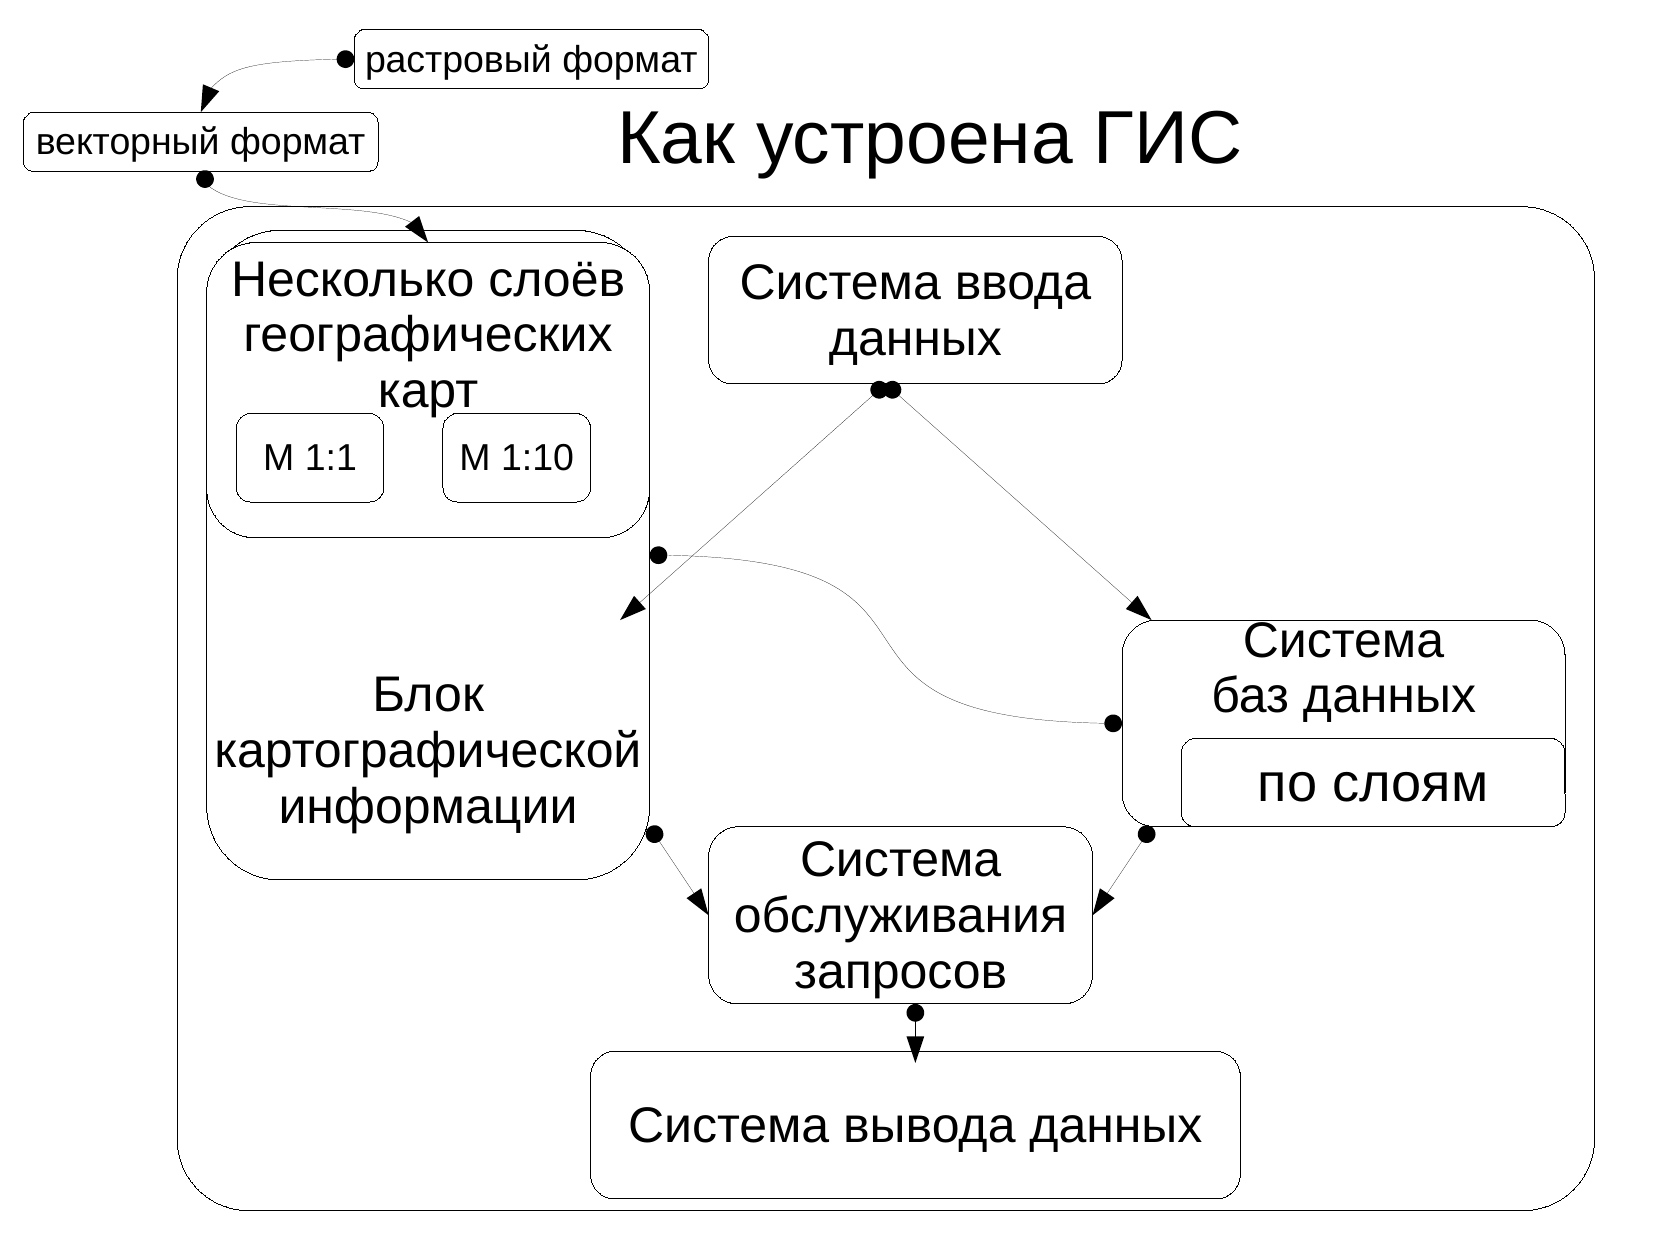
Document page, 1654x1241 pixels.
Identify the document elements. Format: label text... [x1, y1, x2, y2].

text_box Блок картографической информации [425, 230, 624, 248]
text_box векторный формат [23, 112, 379, 172]
text_box [647, 557, 1143, 909]
text_box М 1:10 [442, 413, 591, 503]
text_box растровый формат [354, 29, 709, 89]
text_box Система вывода данных [590, 1051, 1241, 1199]
text_box [177, 206, 1595, 1211]
text_box [650, 556, 689, 592]
text_box Система обслуживания запросов [708, 826, 1093, 1004]
text_box Система ввода данных [708, 236, 1123, 384]
text_box М 1:1 [236, 413, 384, 503]
text_box Система баз данных [1122, 620, 1566, 827]
text_box Как устроена ГИС [324, 88, 1536, 188]
text_box Блок картографической информации [206, 494, 650, 880]
text_box по слоям [1181, 738, 1566, 827]
text_box Несколько слоёв географических карт [206, 242, 650, 538]
text_box [694, 397, 1149, 723]
text_box Блок картографической информации [232, 230, 425, 248]
